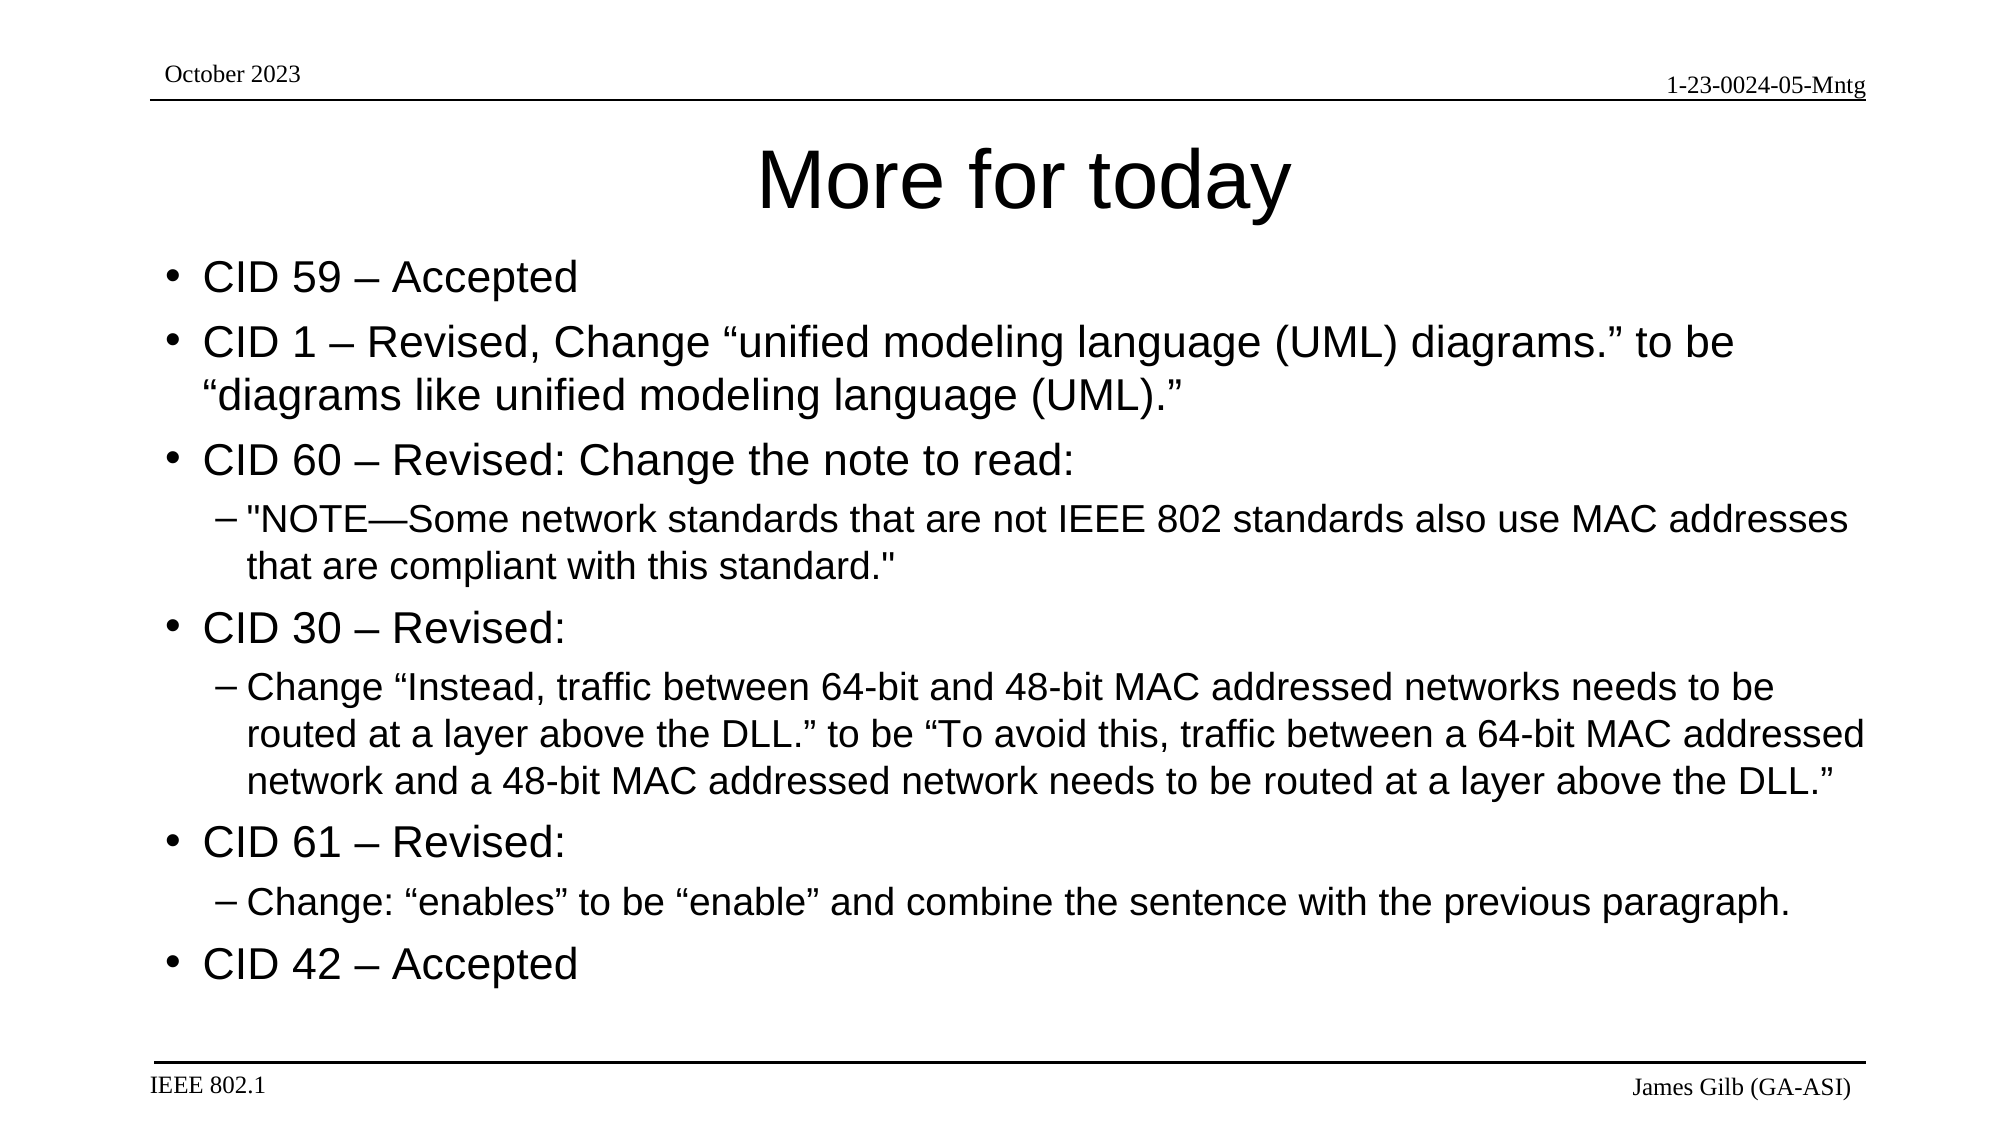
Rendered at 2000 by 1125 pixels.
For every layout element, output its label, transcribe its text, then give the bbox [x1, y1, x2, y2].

list CID 59 – Accepted CID 1 – Revised, Change “unified modeling language (UML) diagrams.” to be “diagrams like unified modeling language (UML).” CID 60 – Revised: Change the note to read: "NOTE—Some network standards that are not IEEE 802 standards also use MAC addresses that are compliant with this standard." CID 30 – Revised: Change “Instead, traffic between 64-bit and 48-bit MAC addressed networks needs to be routed at a layer above the DLL.” to be “To avoid this, traffic between a 64-bit MAC addressed network and a 48-bit MAC addressed network needs to be routed at a layer above the DLL.” CID 61 – Revised: Change: “enables” to be “enable” and combine the sentence with the previous paragraph. CID 42 – Accepted [150, 239, 1900, 1051]
title More for today [149, 112, 1900, 238]
